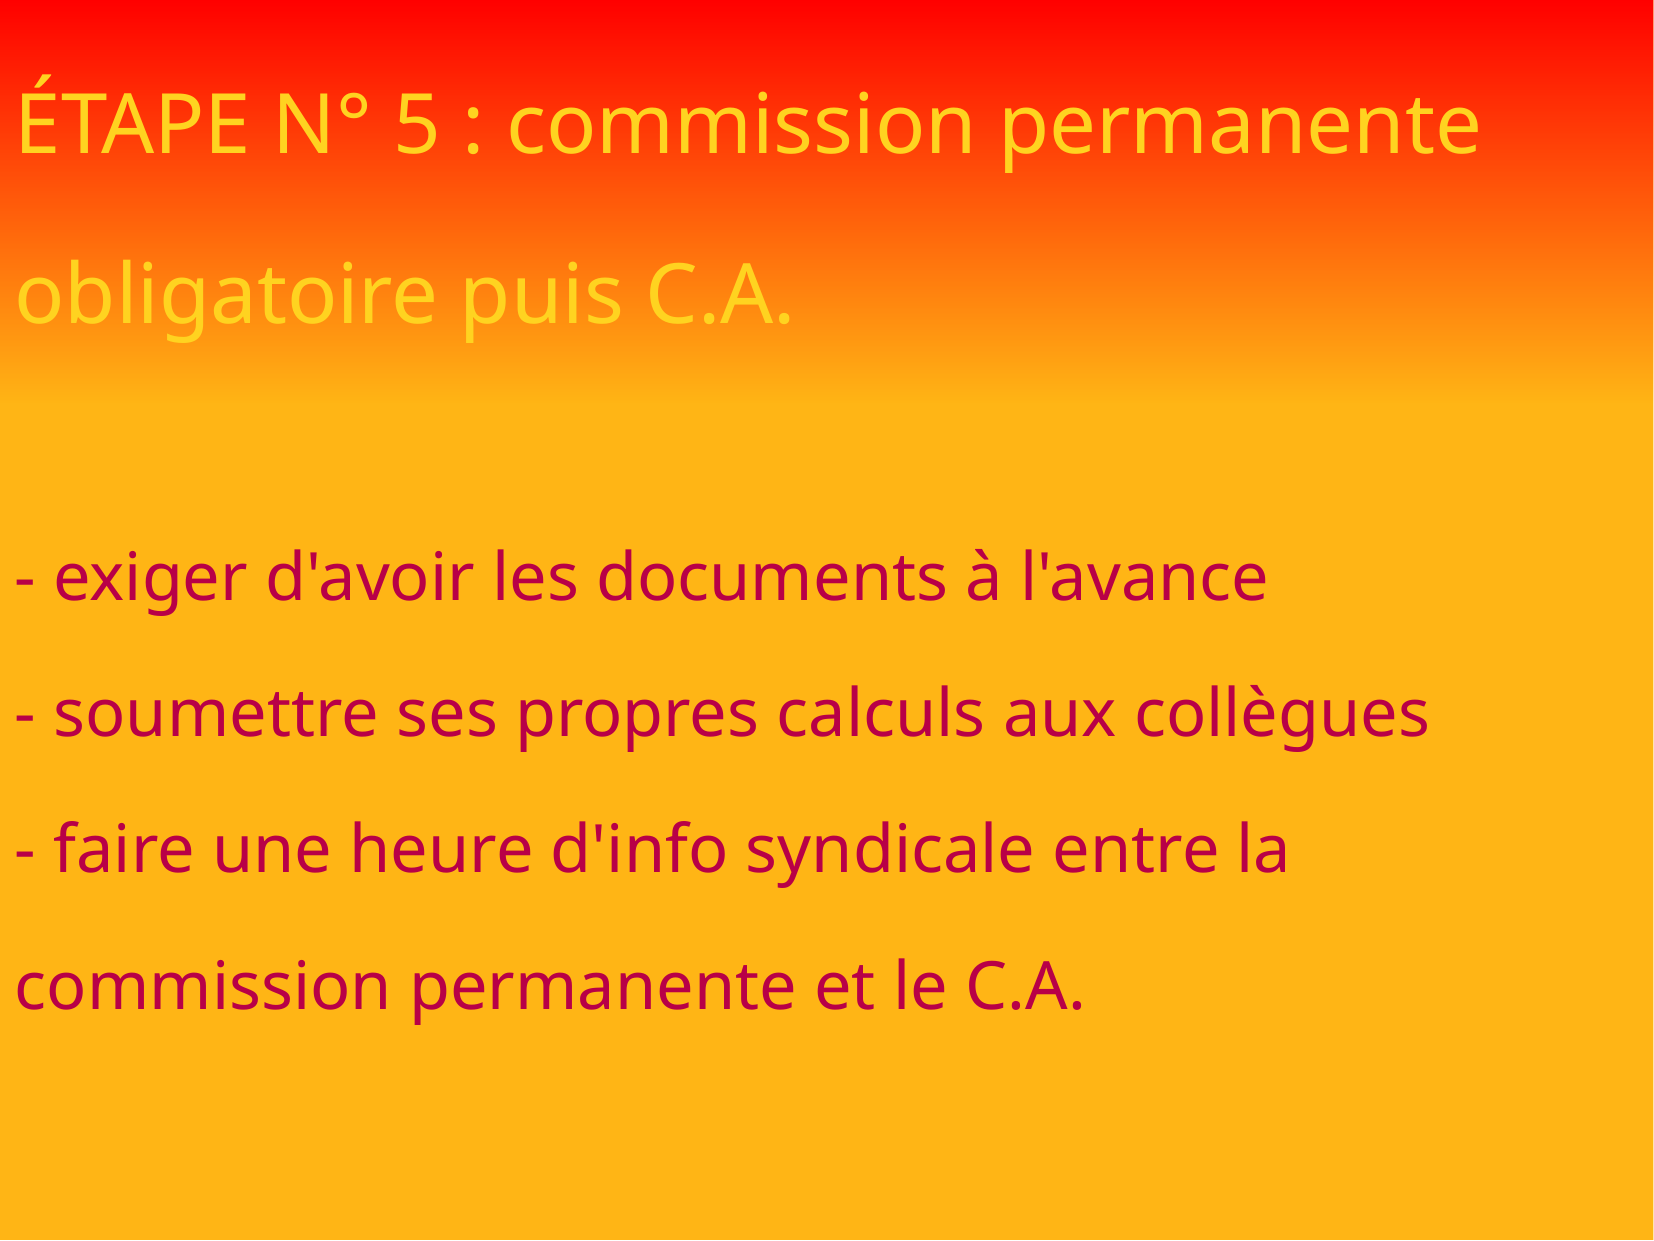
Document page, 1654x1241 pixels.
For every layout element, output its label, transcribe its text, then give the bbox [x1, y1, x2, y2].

text_box ÉTAPE N° 5 : commission permanente obligatoire puis C.A. - exiger d'avoir les documents à l'avance - soumettre ses propres calculs aux collègues - faire une heure d'info syndicale entre la commission permanente et le C.A. [0, 0, 1654, 839]
